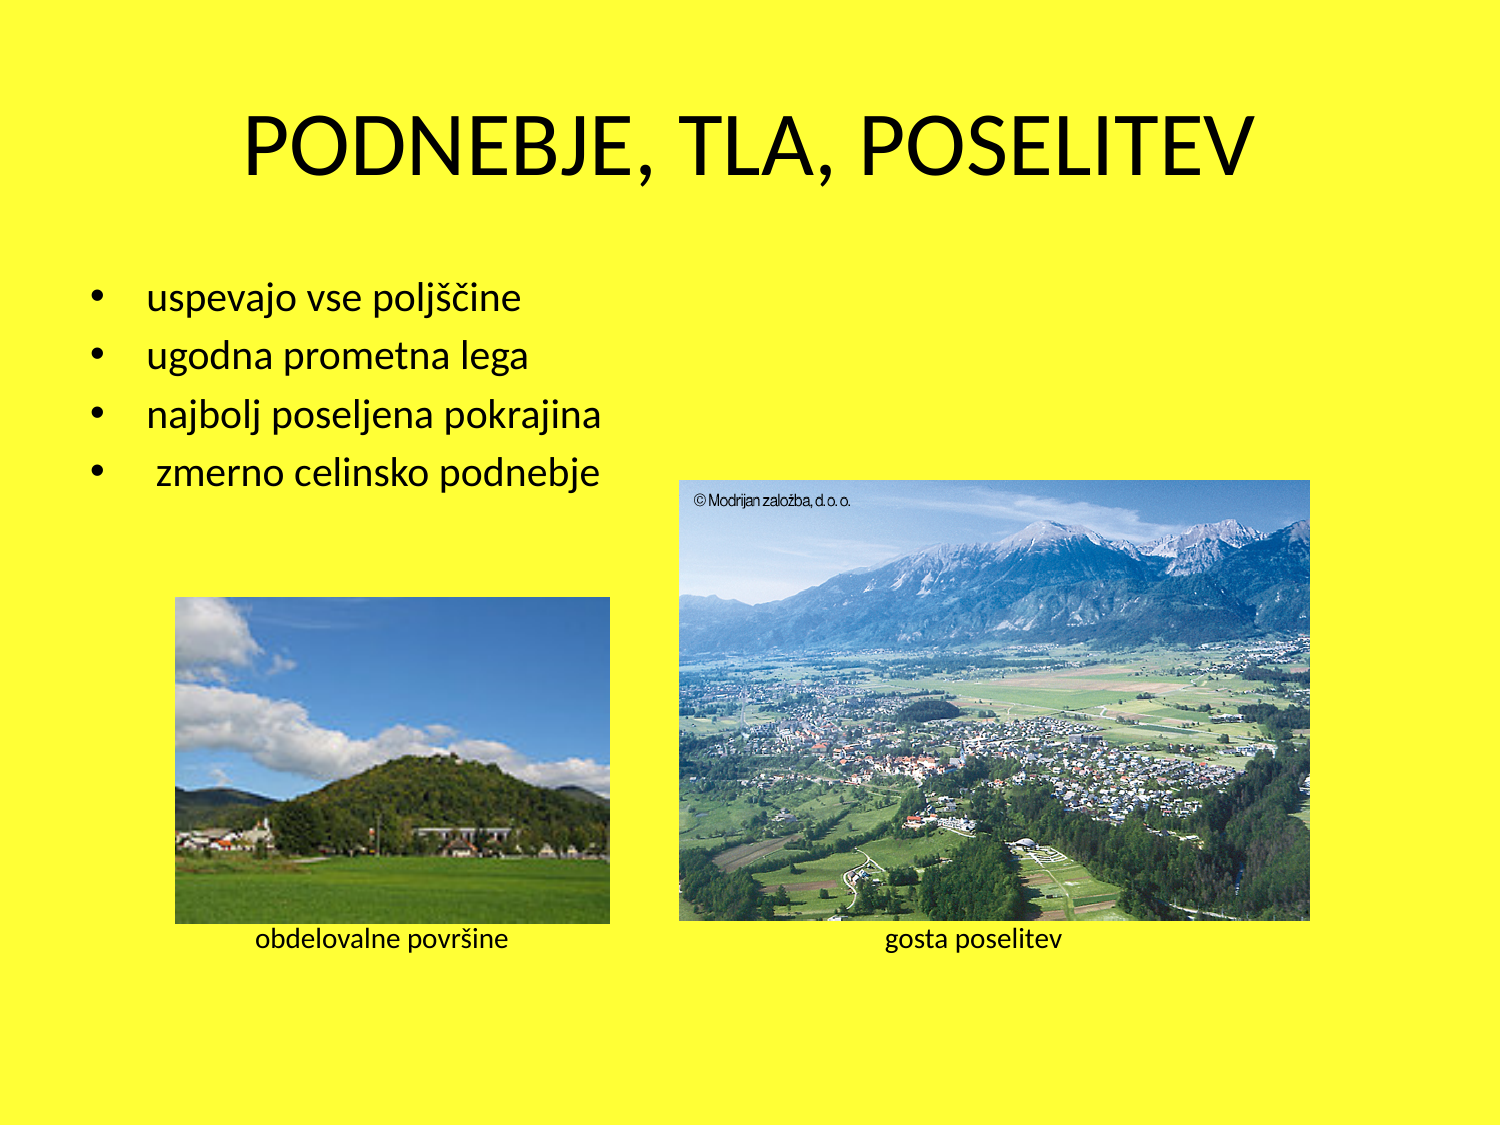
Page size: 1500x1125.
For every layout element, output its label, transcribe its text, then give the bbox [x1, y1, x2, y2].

list uspevajo vse poljščine ugodna prometna lega najbolj poseljena pokrajina zmerno celinsko podnebje obdelovalne površine gosta poselitev [75, 262, 1425, 1005]
picture [679, 480, 1310, 922]
picture [175, 597, 610, 924]
title PODNEBJE, TLA, POSELITEV [75, 45, 1425, 233]
